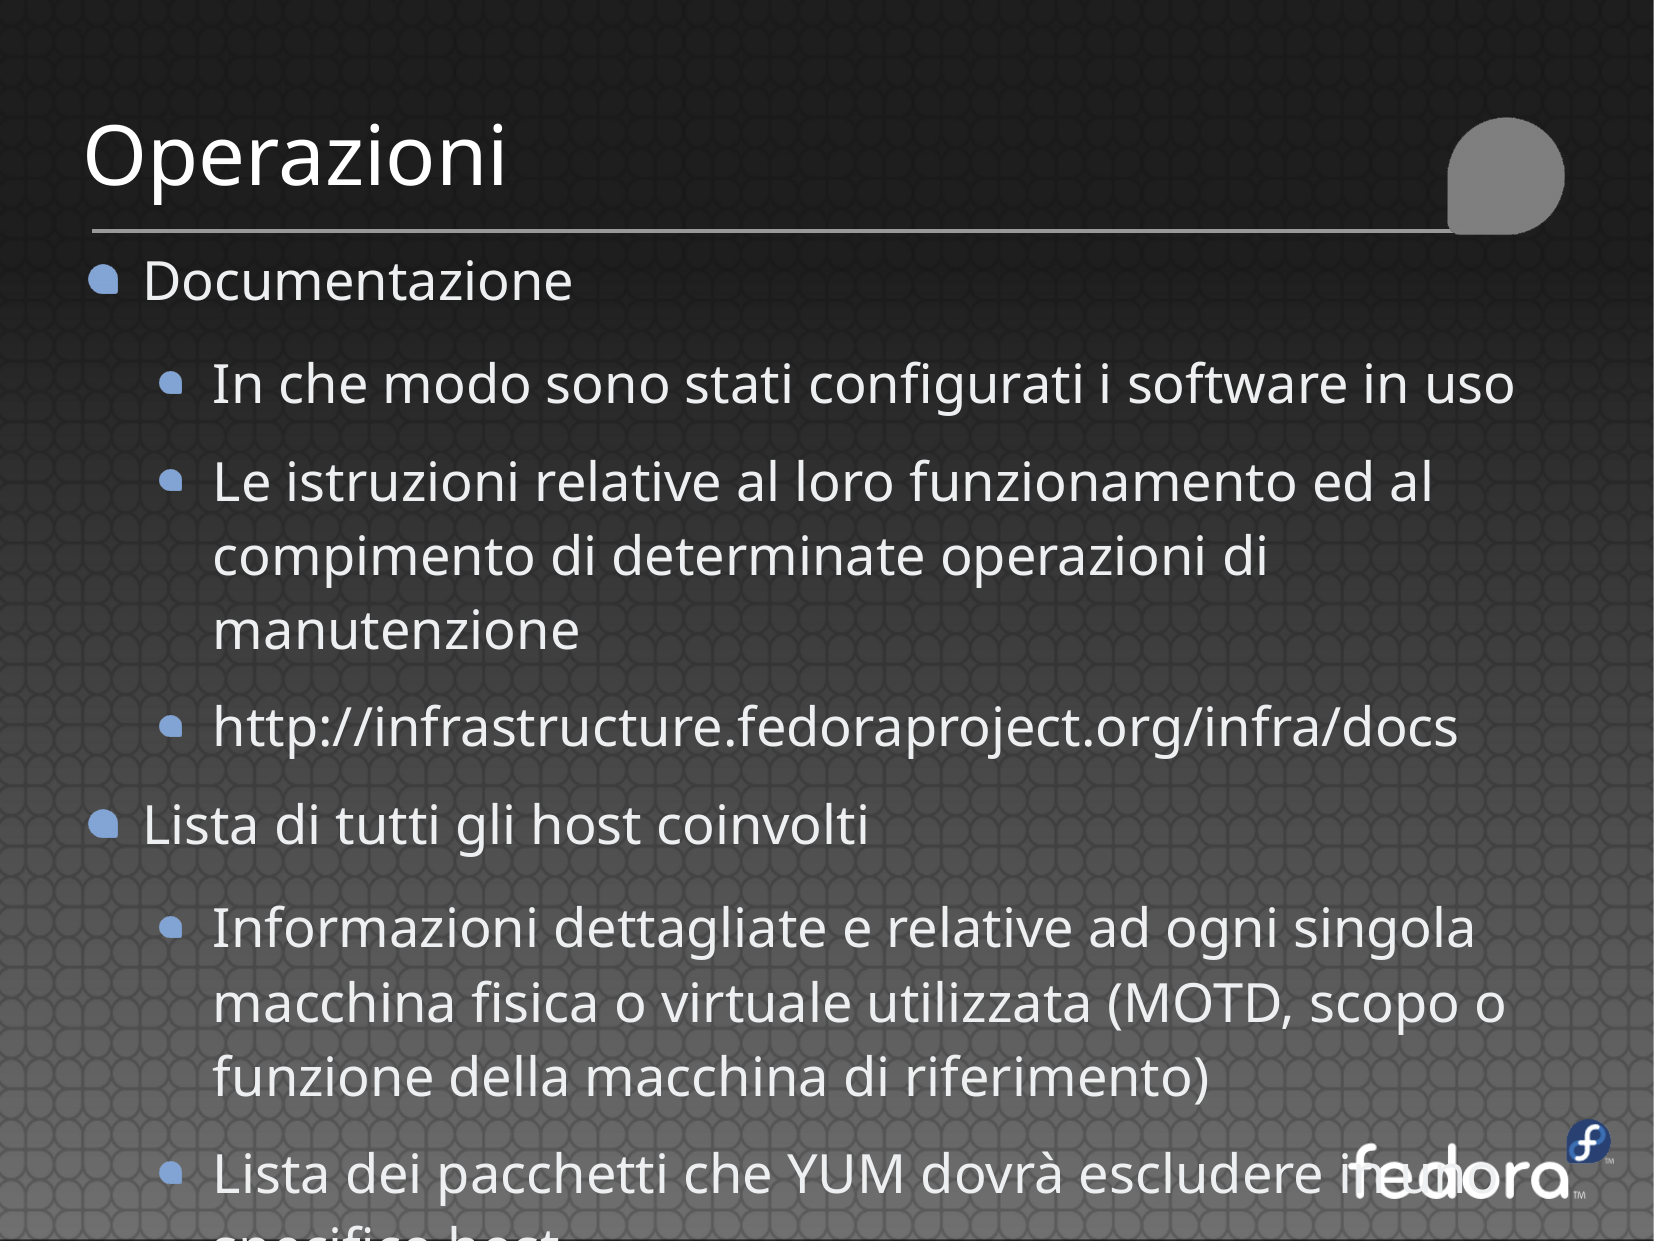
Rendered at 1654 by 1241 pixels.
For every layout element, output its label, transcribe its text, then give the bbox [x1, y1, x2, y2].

picture [0, 0, 1654, 1241]
list Documentazione In che modo sono stati configurati i software in uso Le istruzioni relative al loro funzionamento ed al compimento di determinate operazioni di manutenzione http://infrastructure.fedoraproject.org/infra/docs Lista di tutti gli host coinvolti Informazioni dettagliate e relative ad ogni singola macchina fisica o virtuale utilizzata (MOTD, scopo o funzione della macchina di riferimento) Lista dei pacchetti che YUM dovrà escludere in uno specifico host http://infrastructure.fedoraproject.org/infra/hosts/ [71, 242, 1560, 1239]
title Operazioni [82, 49, 1571, 257]
